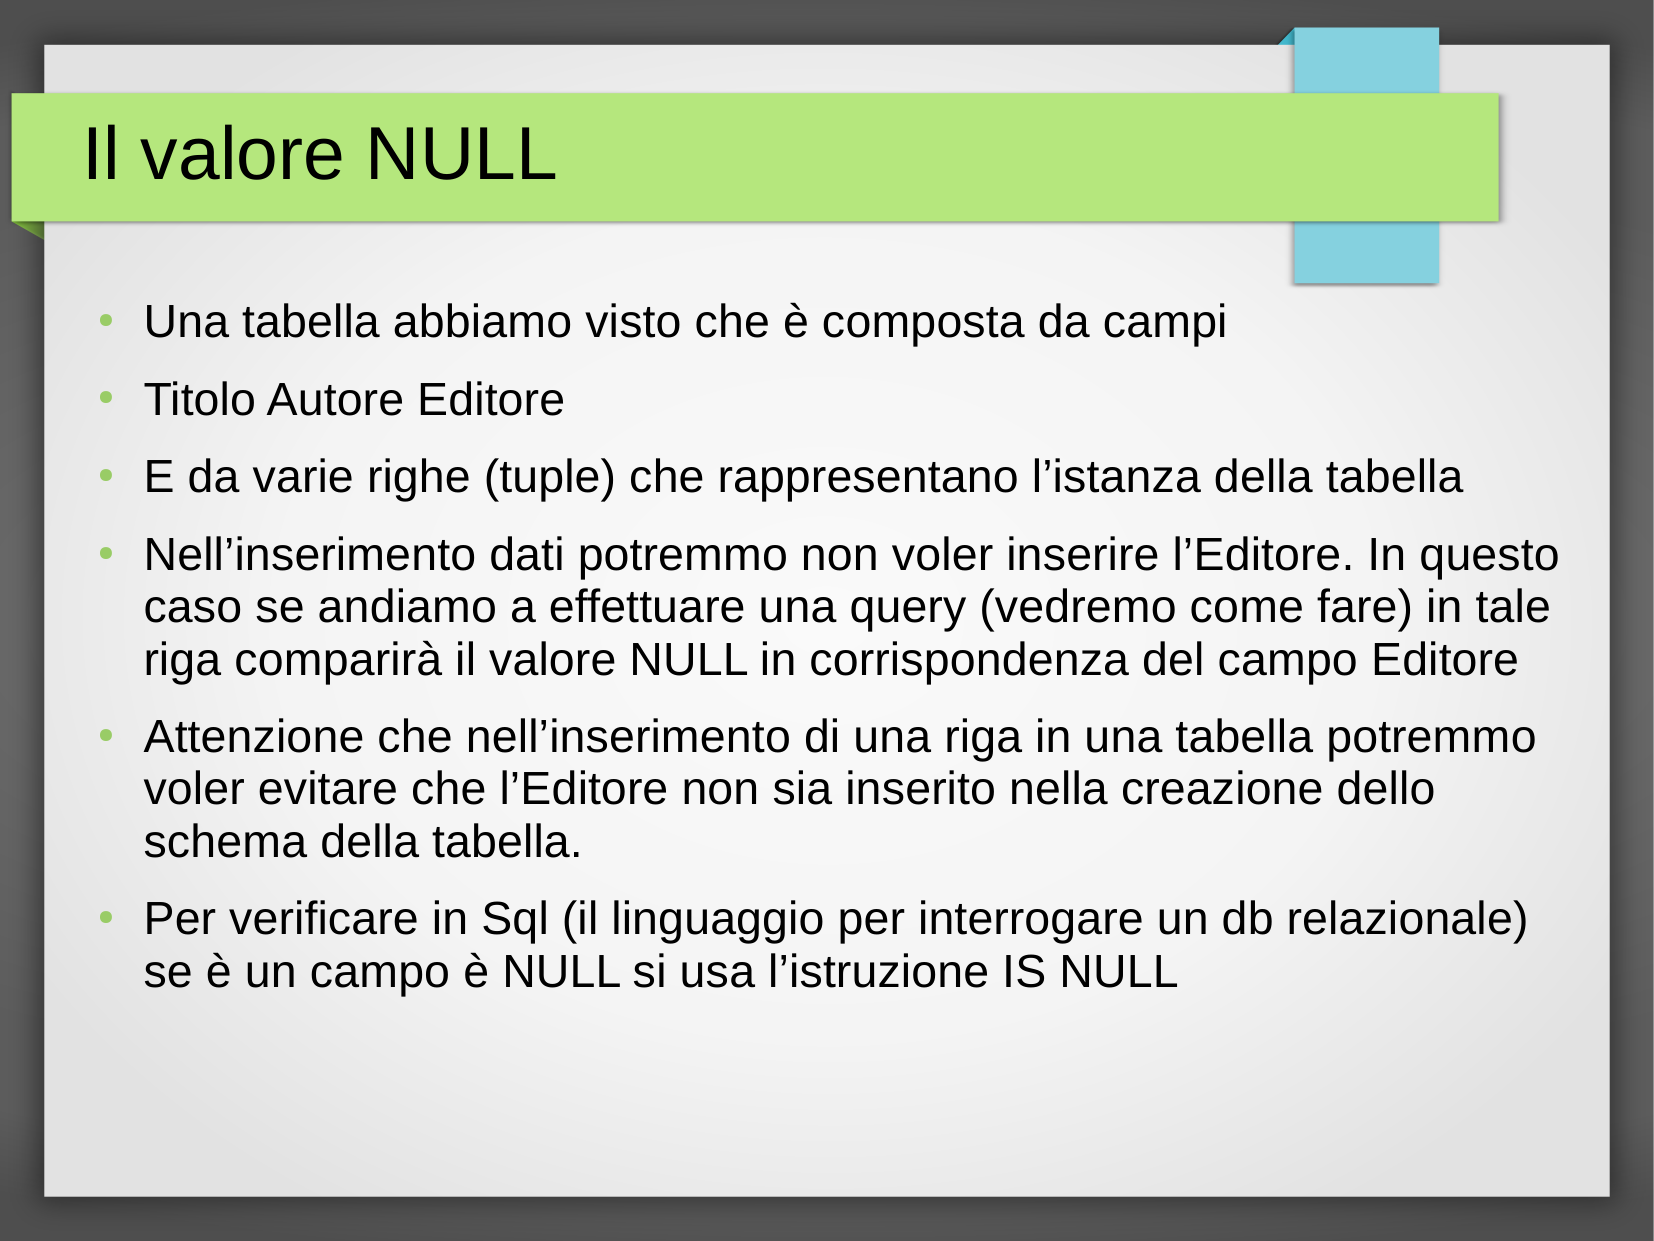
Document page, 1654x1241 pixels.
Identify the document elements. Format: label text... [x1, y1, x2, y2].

title Il valore NULL [82, 94, 1264, 213]
list Una tabella abbiamo visto che è composta da campi Titolo Autore Editore E da varie righe (tuple) che rappresentano l’istanza della tabella Nell’inserimento dati potremmo non voler inserire l’Editore. In questo caso se andiamo a effettuare una query (vedremo come fare) in tale riga comparirà il valore NULL in corrispondenza del campo Editore Attenzione che nell’inserimento di una riga in una tabella potremmo voler evitare che l’Editore non sia inserito nella creazione dello schema della tabella. Per verificare in Sql (il linguaggio per interrogare un db relazionale) se è un campo è NULL si usa l’istruzione IS NULL [82, 295, 1571, 1015]
picture [0, 0, 1654, 1241]
